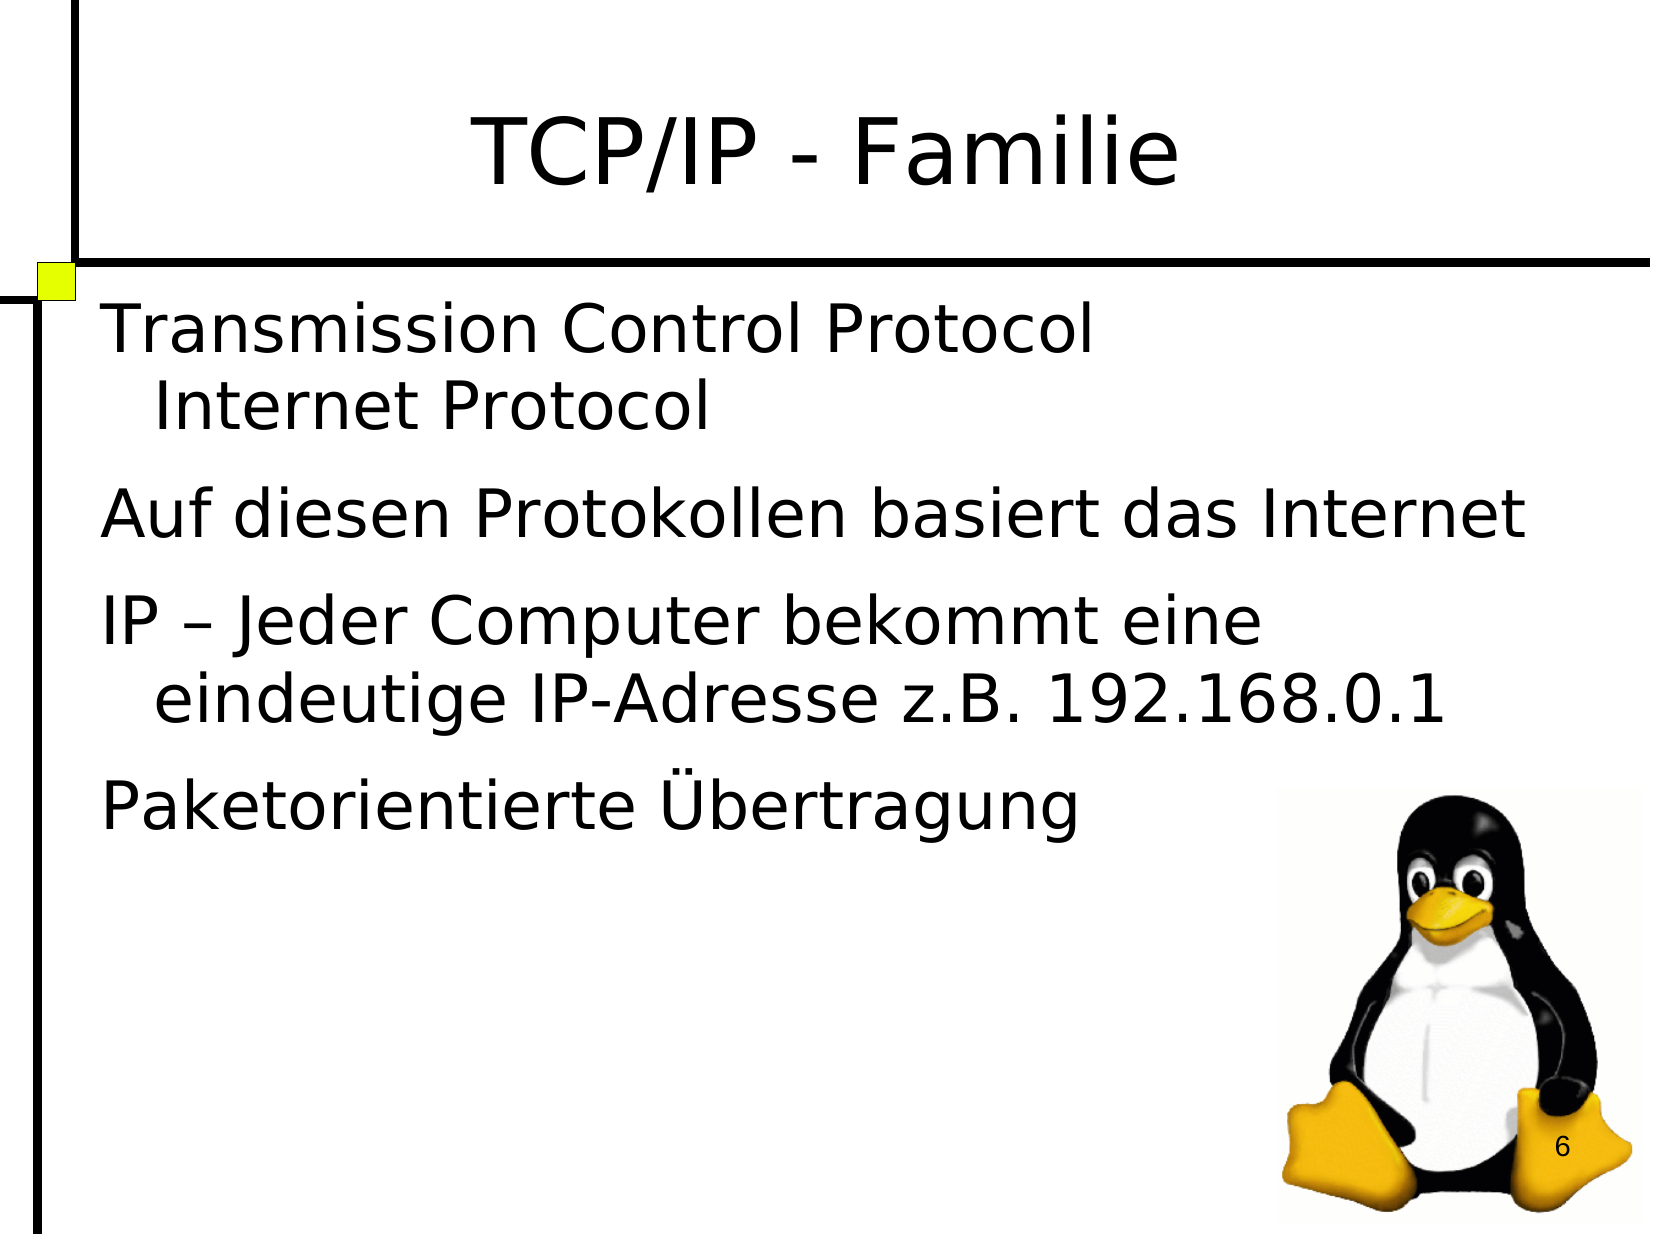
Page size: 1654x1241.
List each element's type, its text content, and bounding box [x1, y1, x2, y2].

title TCP/IP - Familie [82, 49, 1571, 257]
picture [1275, 787, 1642, 1223]
list Transmission Control Protocol Internet Protocol Auf diesen Protokollen basiert das Internet IP – Jeder Computer bekommt eine eindeutige IP-Adresse z.B. 192.168.0.1 Paketorientierte Übertragung [82, 290, 1571, 1109]
